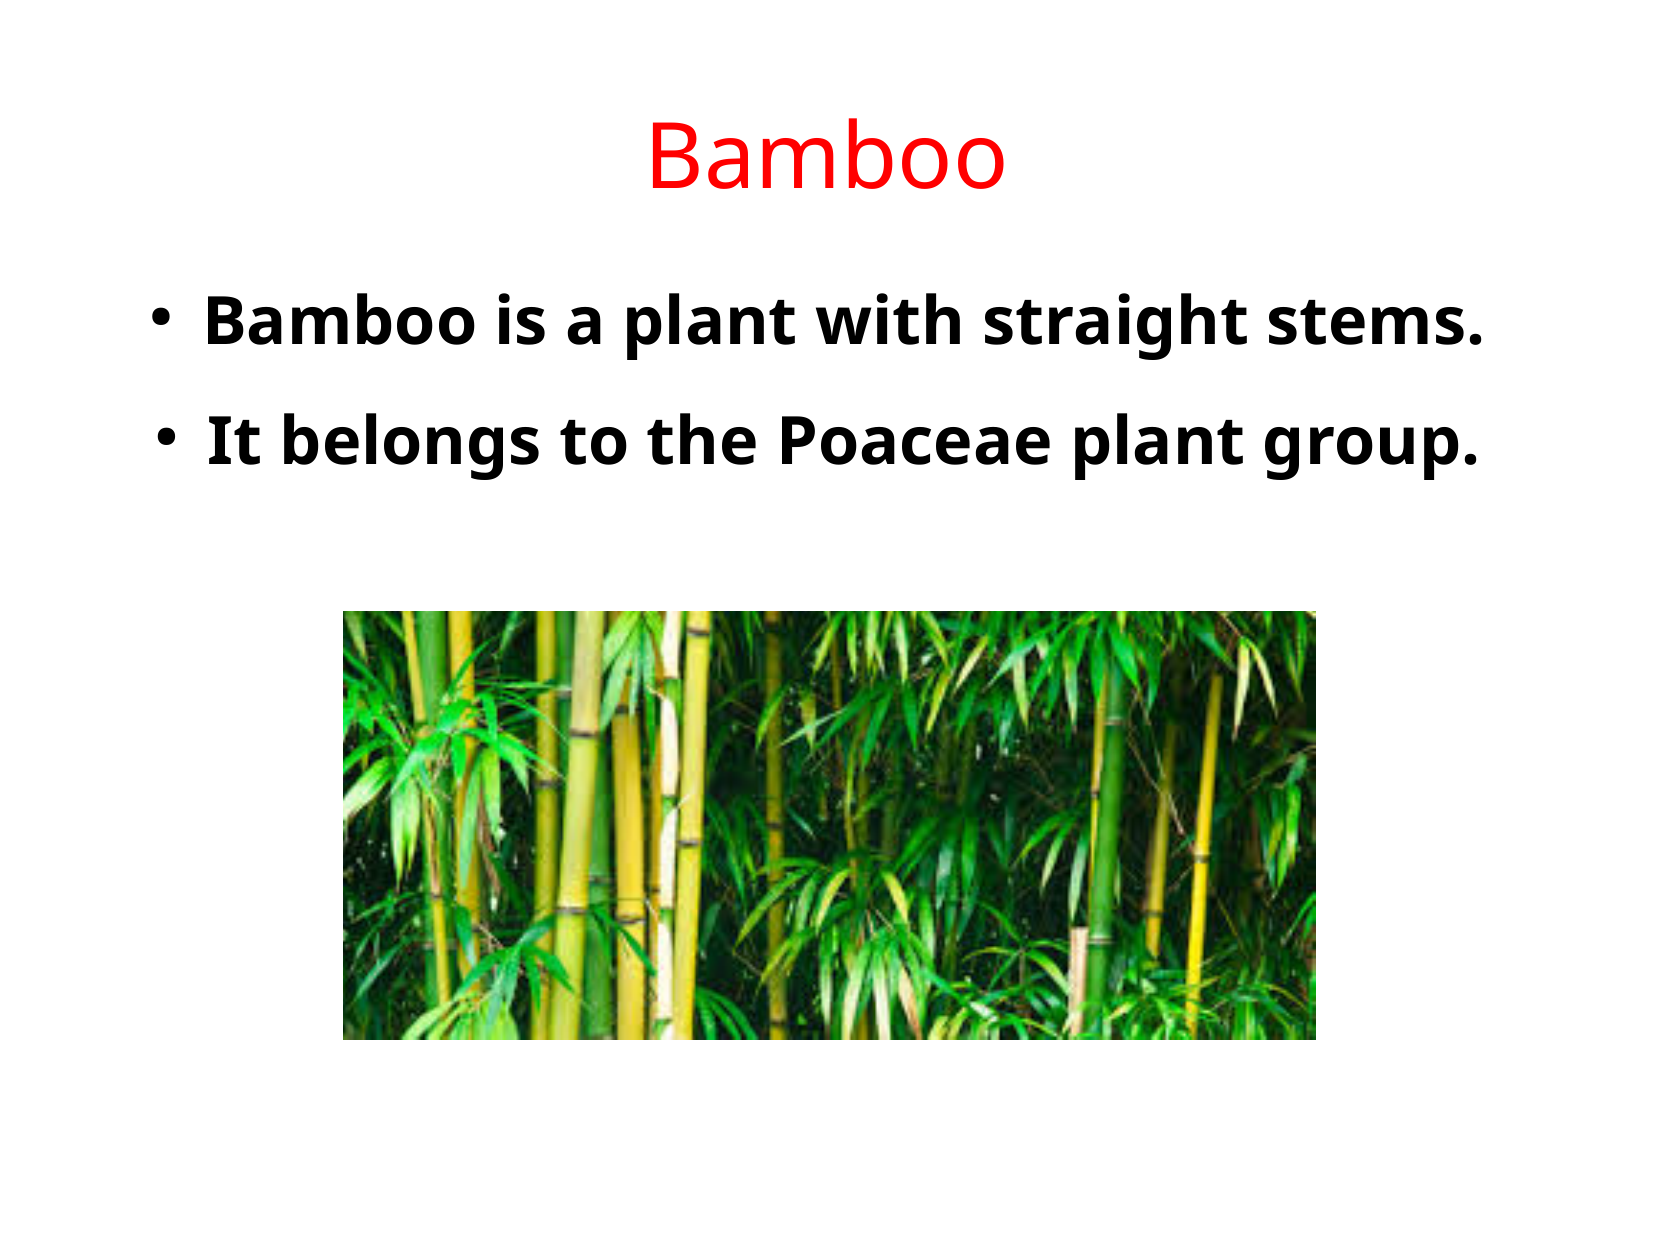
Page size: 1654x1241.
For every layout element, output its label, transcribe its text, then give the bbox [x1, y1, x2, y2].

list Bamboo is a plant with straight stems. It belongs to the Poaceae plant group. [118, 272, 1501, 993]
title Bamboo [82, 49, 1571, 257]
picture [343, 611, 1316, 1040]
